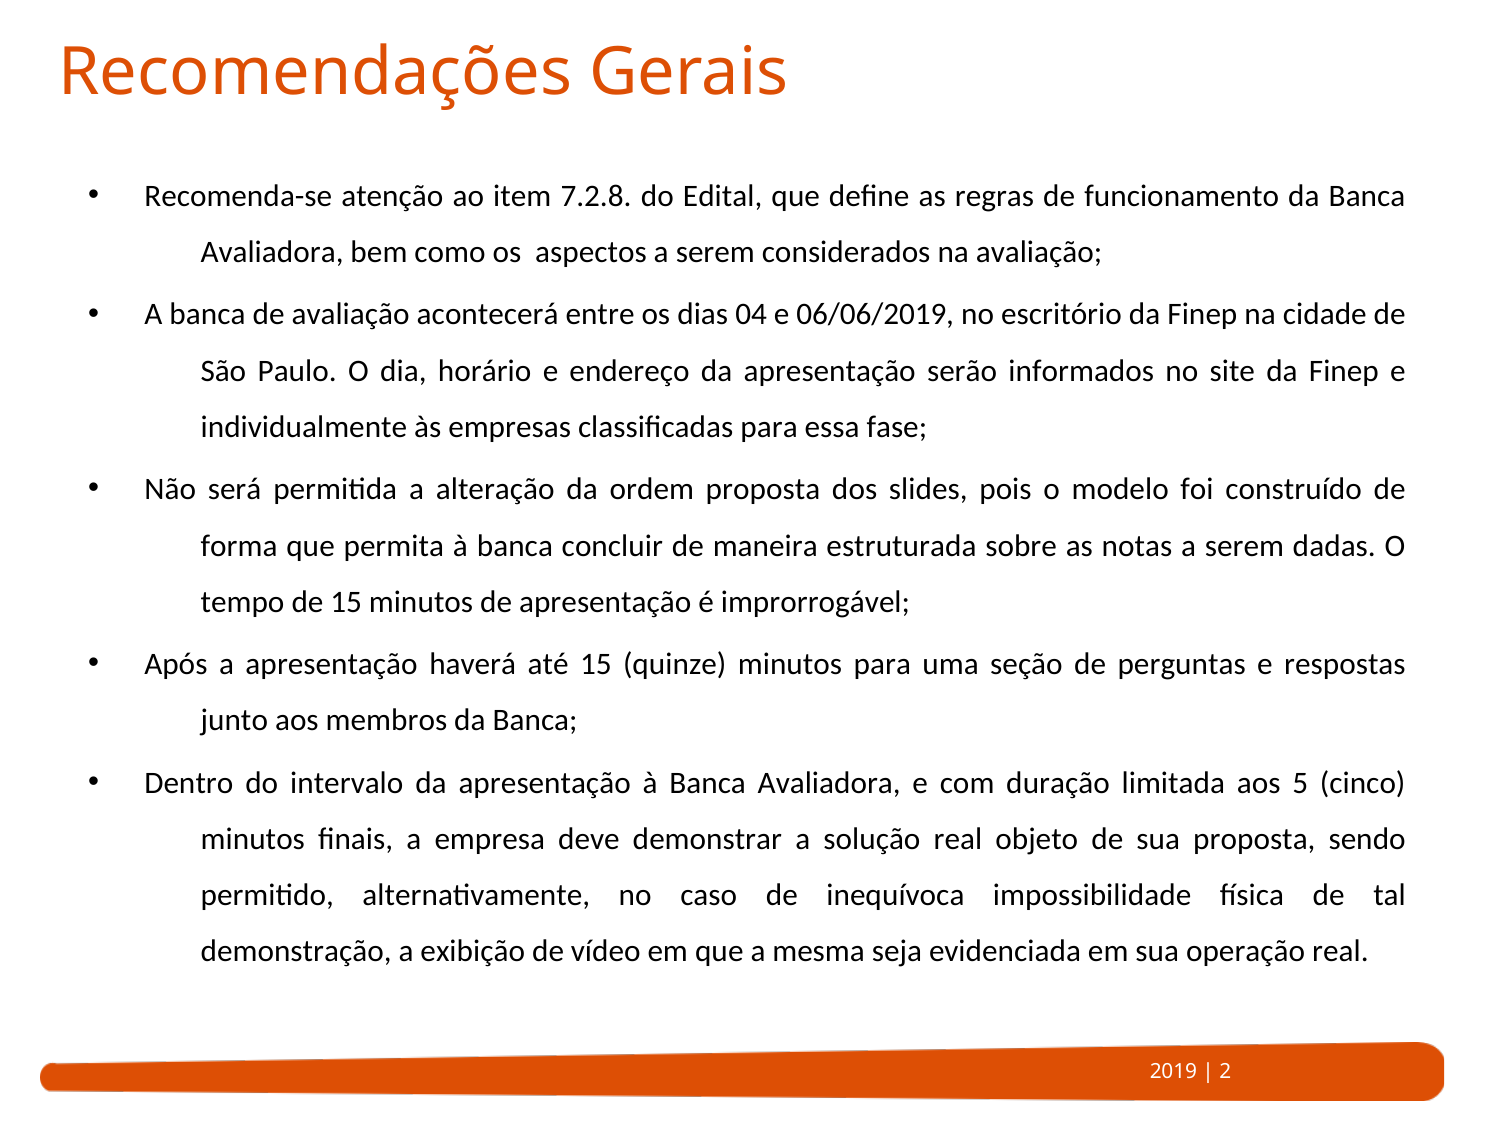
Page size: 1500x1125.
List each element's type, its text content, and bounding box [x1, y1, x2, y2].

text_box Recomendações Gerais [58, 2, 1440, 148]
text_box Recomenda-se atenção ao item 7.2.8. do Edital, que define as regras de funcionamento da Banca Avaliadora, bem como os aspectos a serem considerados na avaliação; A banca de avaliação acontecerá entre os dias 04 e 06/06/2019, no escritório da Finep na cidade de São Paulo. O dia, horário e endereço da apresentação serão informados no site da Finep e individualmente às empresas classificadas para essa fase; Não será permitida a alteração da ordem proposta dos slides, pois o modelo foi construído de forma que permita à banca concluir de maneira estruturada sobre as notas a serem dadas. O tempo de 15 minutos de apresentação é improrrogável; Após a apresentação haverá até 15 (quinze) minutos para uma seção de perguntas e respostas junto aos membros da Banca; Dentro do intervalo da apresentação à Banca Avaliadora, e com duração limitada aos 5 (cinco) minutos finais, a empresa deve demonstrar a solução real objeto de sua proposta, sendo permitido, alternativamente, no caso de inequívoca impossibilidade física de tal demonstração, a exibição de vídeo em que a mesma seja evidenciada em sua operação real. [73, 149, 1424, 1024]
